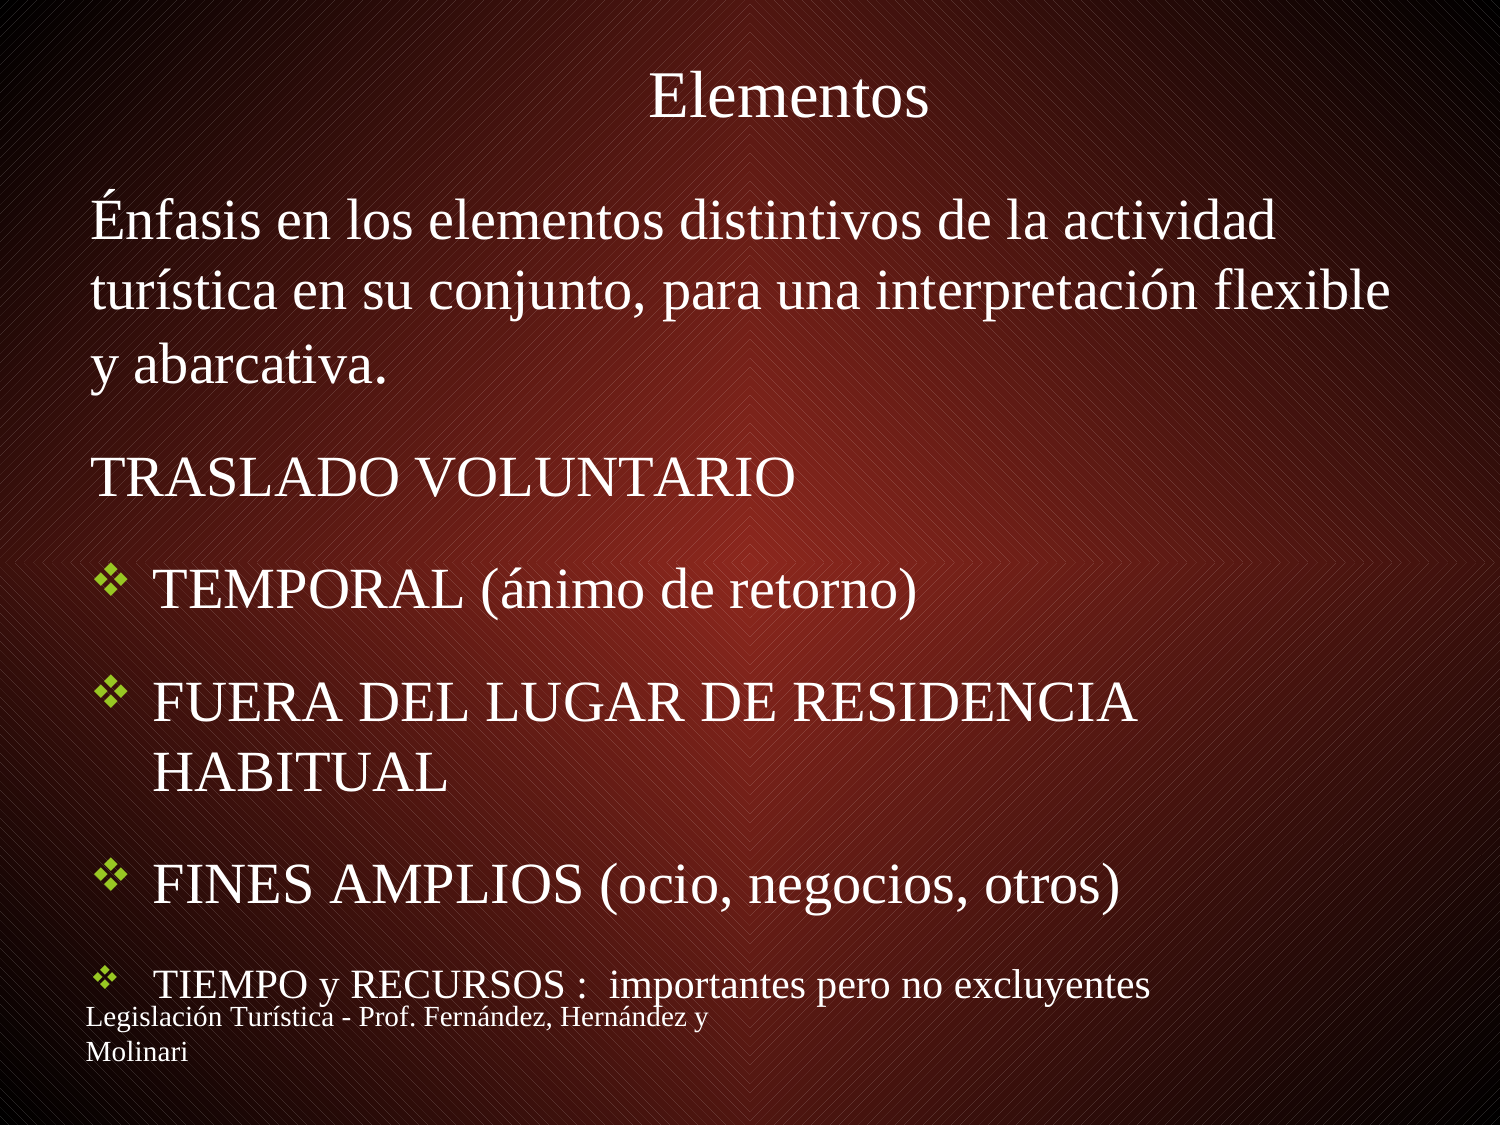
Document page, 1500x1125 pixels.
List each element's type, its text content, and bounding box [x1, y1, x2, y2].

text_box Legislación Turística - Prof. Fernández, Hernández y Molinari [70, 990, 770, 1040]
title Elementos [75, 43, 1426, 274]
text_box Énfasis en los elementos distintivos de la actividad turística en su conjunto, para una interpretación flexible y abarcativa. TRASLADO VOLUNTARIO TEMPORAL (ánimo de retorno) FUERA DEL LUGAR DE RESIDENCIA HABITUAL FINES AMPLIOS (ocio, negocios, otros) TIEMPO y RECURSOS : importantes pero no excluyentes [65, 174, 1416, 925]
